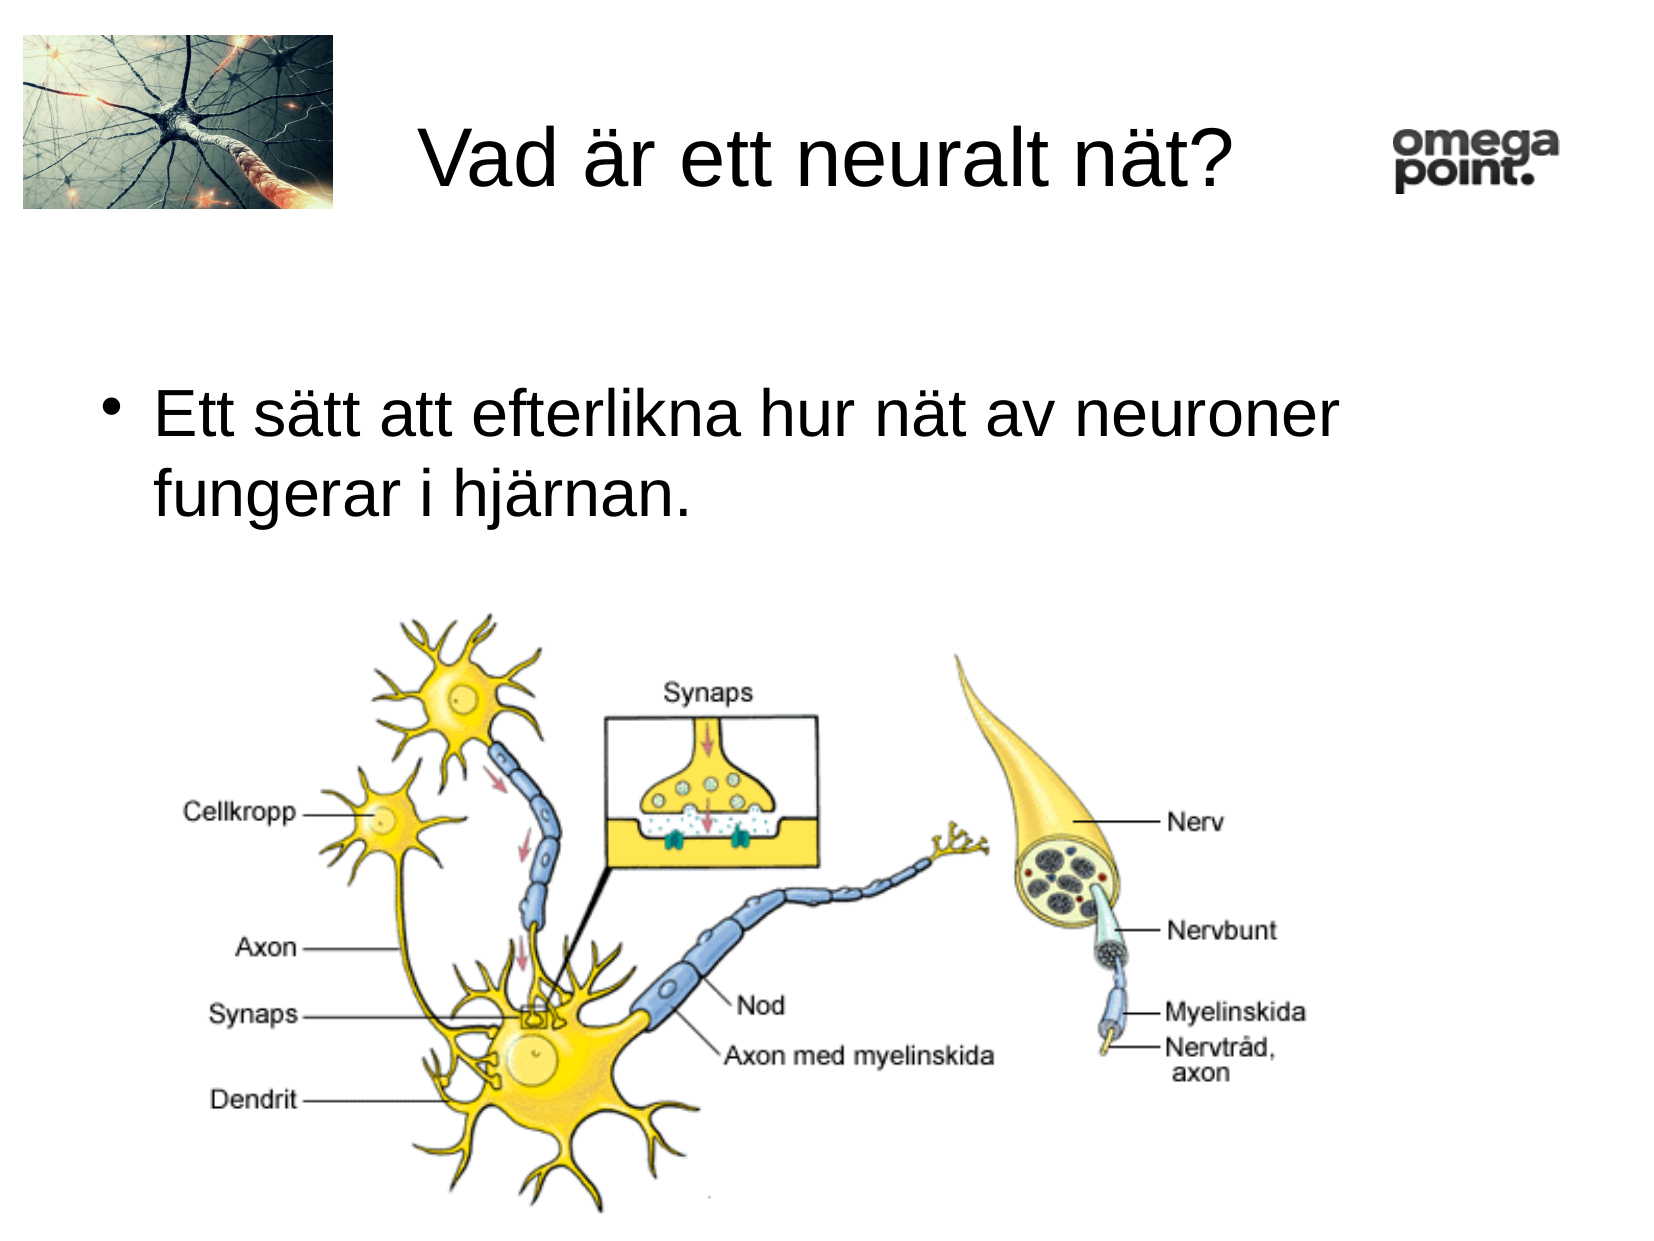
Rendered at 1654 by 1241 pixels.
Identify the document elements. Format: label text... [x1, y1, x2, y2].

picture [1393, 129, 1560, 194]
text_box Ett sätt att efterlikna hur nät av neuroner fungerar i hjärnan. [82, 290, 1571, 1010]
picture [23, 35, 333, 210]
text_box Vad är ett neuralt nät? [82, 49, 1571, 257]
picture [165, 602, 1311, 1228]
